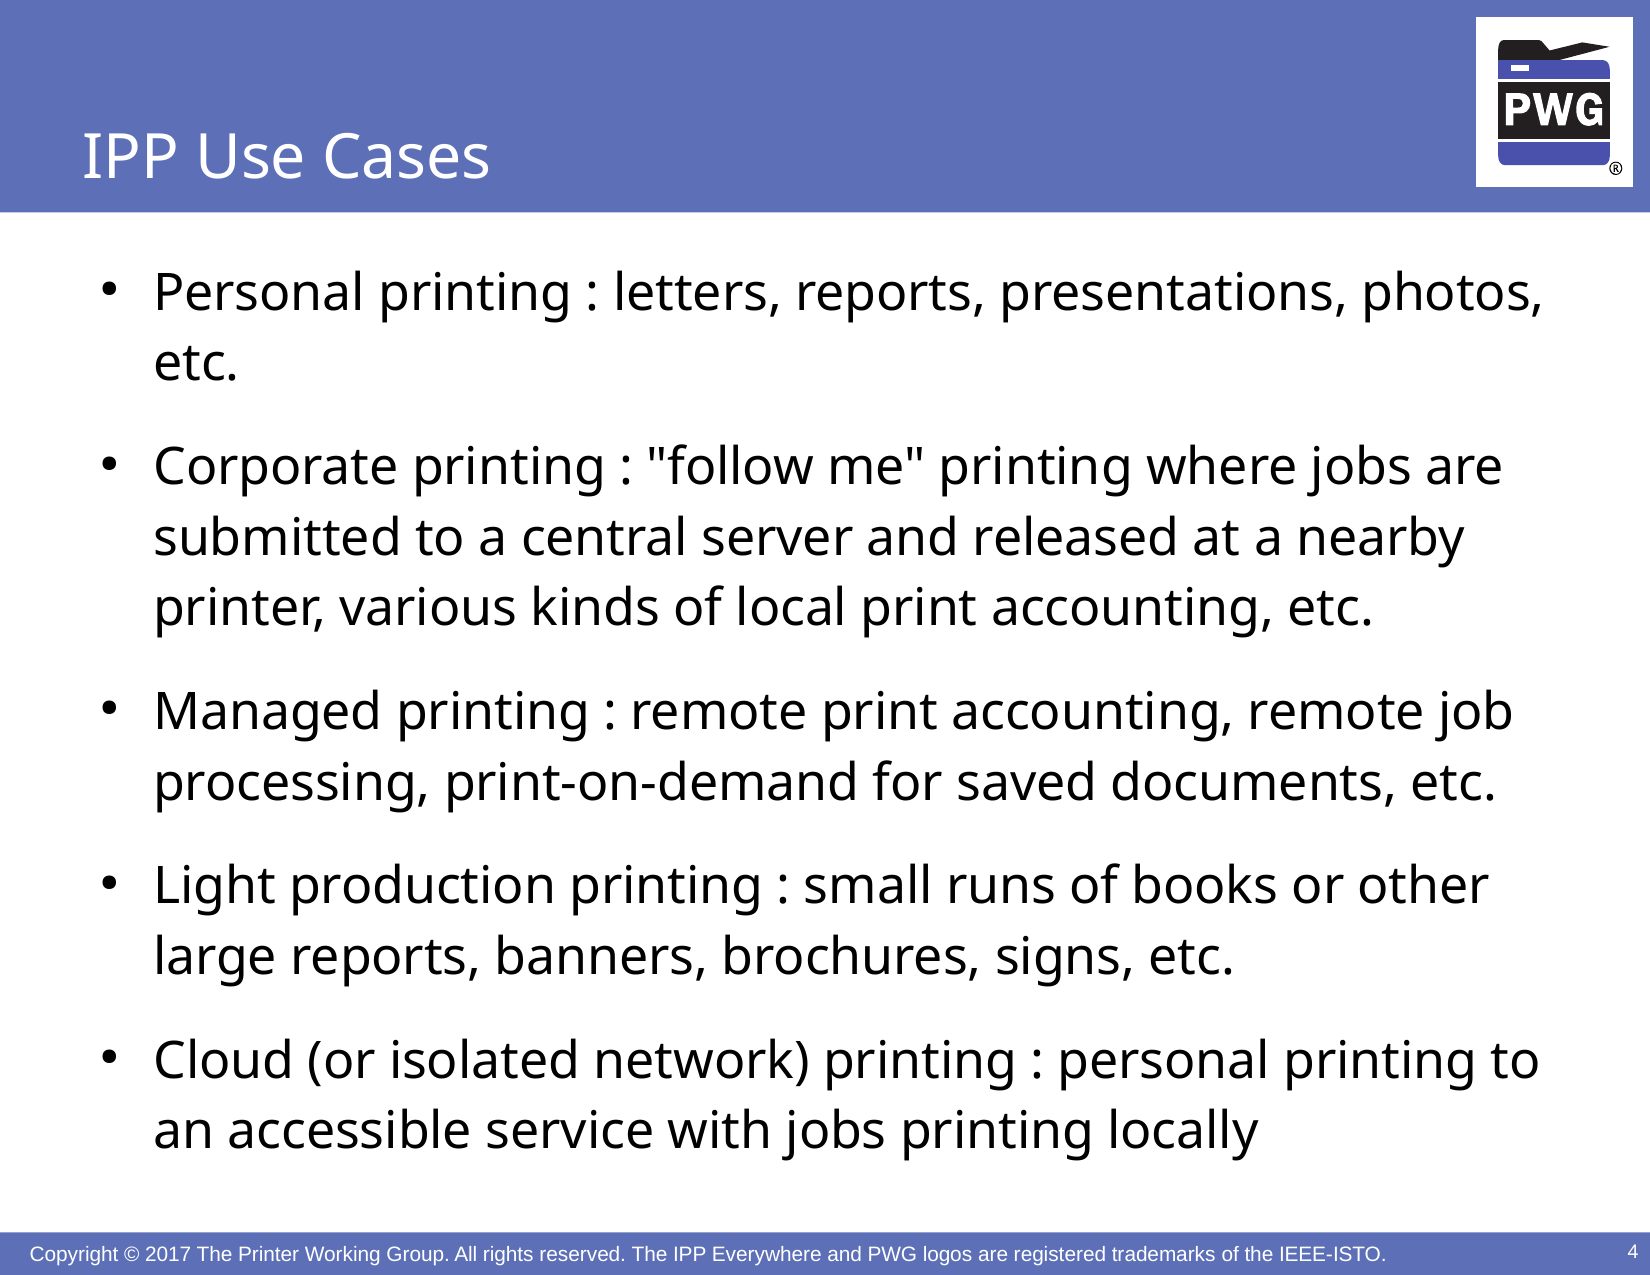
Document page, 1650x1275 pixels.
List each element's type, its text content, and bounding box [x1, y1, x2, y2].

title IPP Use Cases [82, 8, 1449, 198]
list Personal printing : letters, reports, presentations, photos, etc. Corporate printing : "follow me" printing where jobs are submitted to a central server and released at a nearby printer, various kinds of local print accounting, etc. Managed printing : remote print accounting, remote job processing, print-on-demand for saved documents, etc. Light production printing : small runs of books or other large reports, banners, brochures, signs, etc. Cloud (or isolated network) printing : personal printing to an accessible service with jobs printing locally [82, 254, 1568, 1233]
